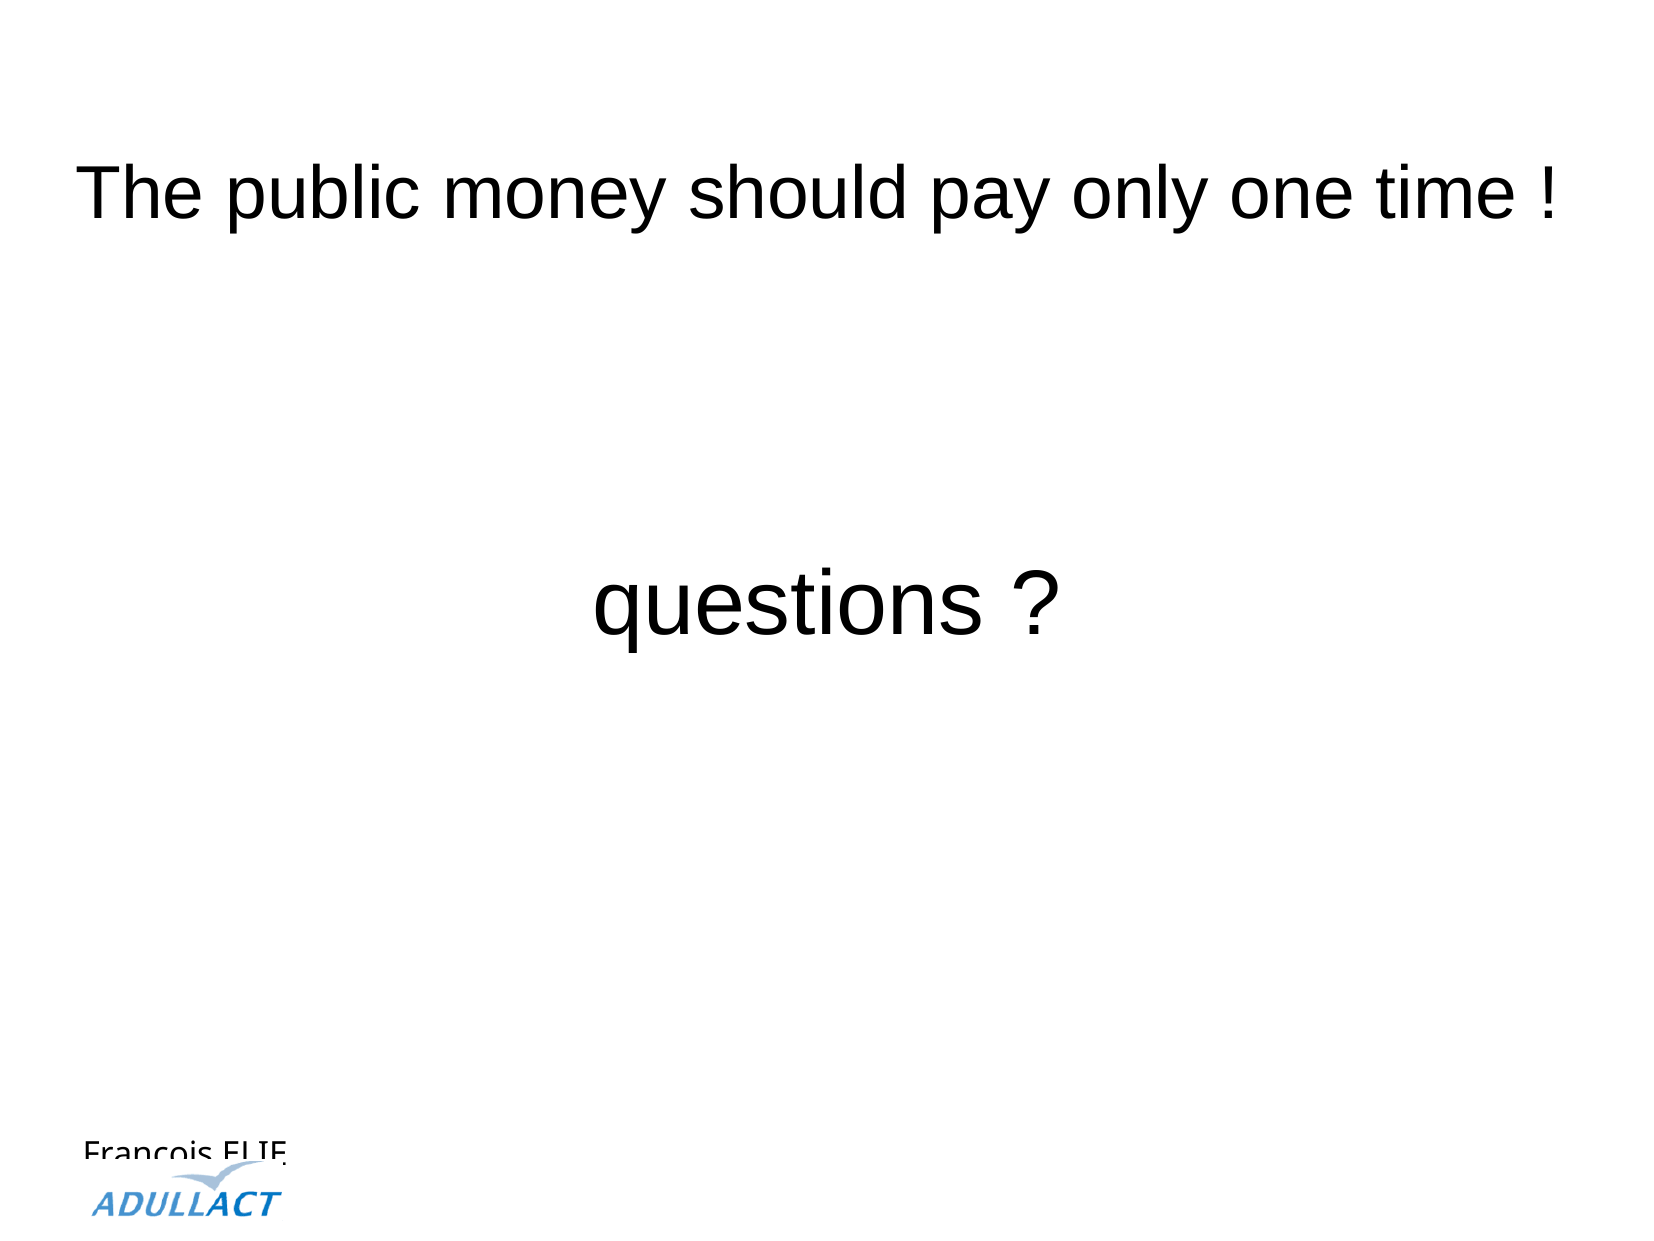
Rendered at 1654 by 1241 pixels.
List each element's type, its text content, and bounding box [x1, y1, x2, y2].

picture [82, 1159, 283, 1221]
title questions ? [82, 499, 1571, 707]
text_box The public money should pay only one time ! [60, 143, 1617, 252]
